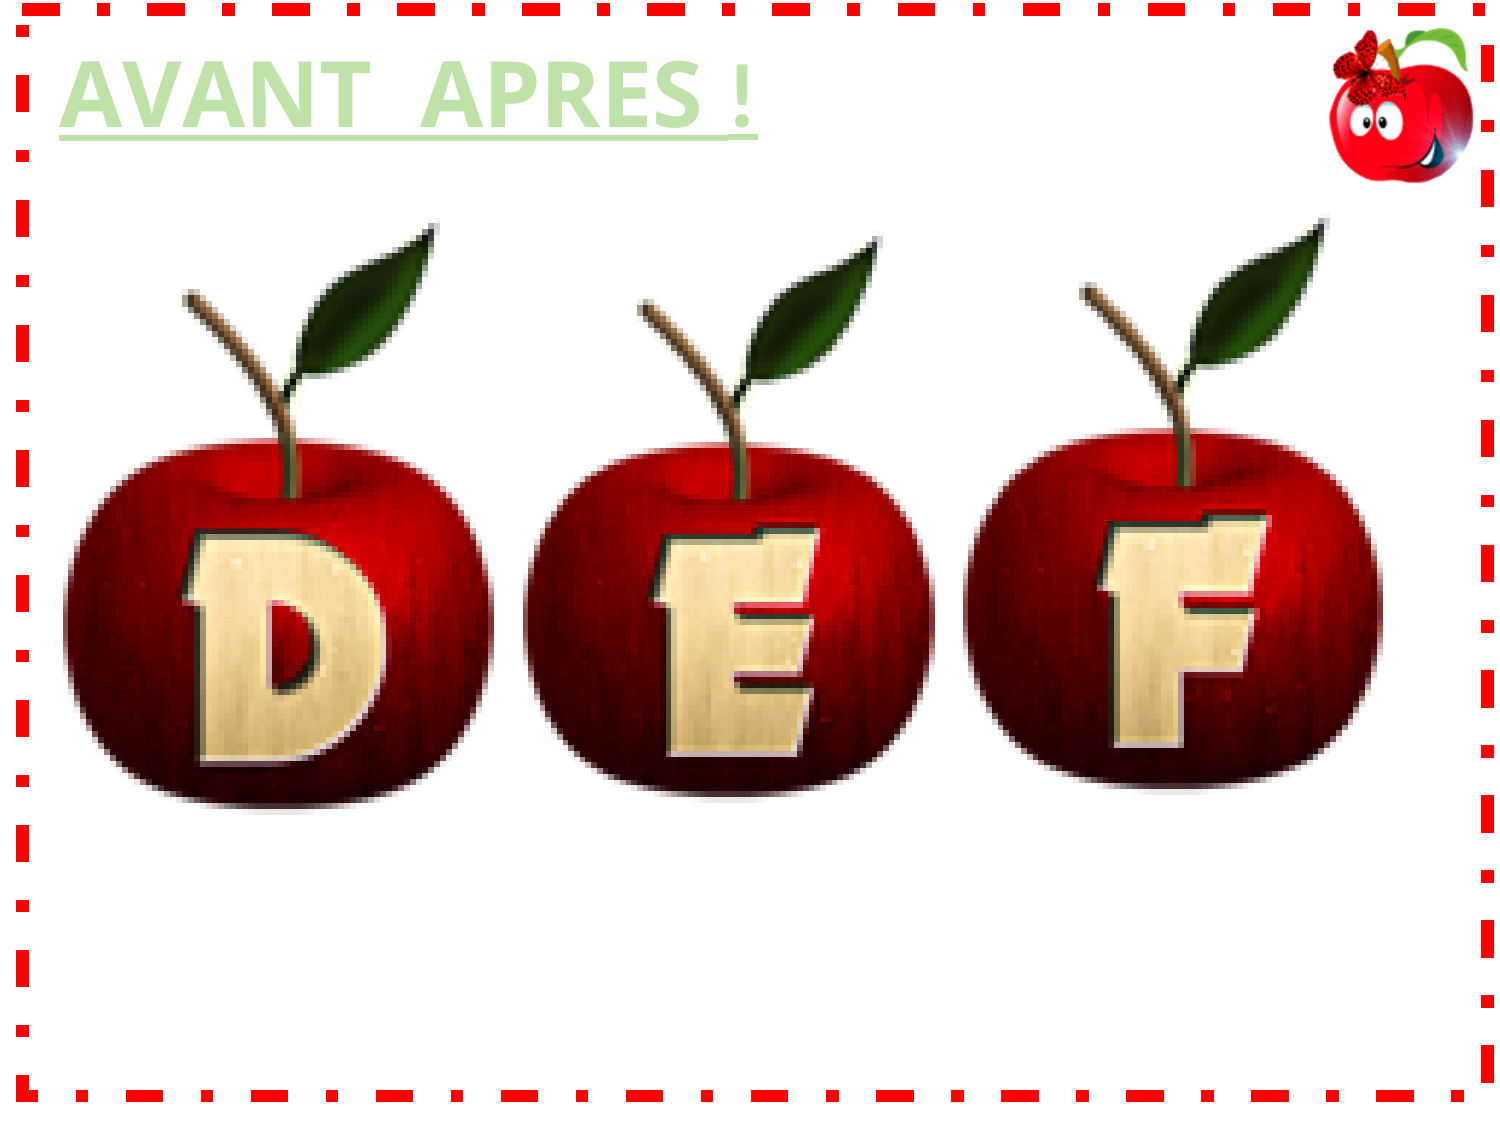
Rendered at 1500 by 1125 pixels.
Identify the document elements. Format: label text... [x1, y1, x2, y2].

picture [63, 218, 494, 816]
picture [523, 231, 935, 803]
text_box AVANT APRES ! [44, 29, 773, 154]
picture [1323, 28, 1480, 186]
picture [963, 213, 1383, 795]
